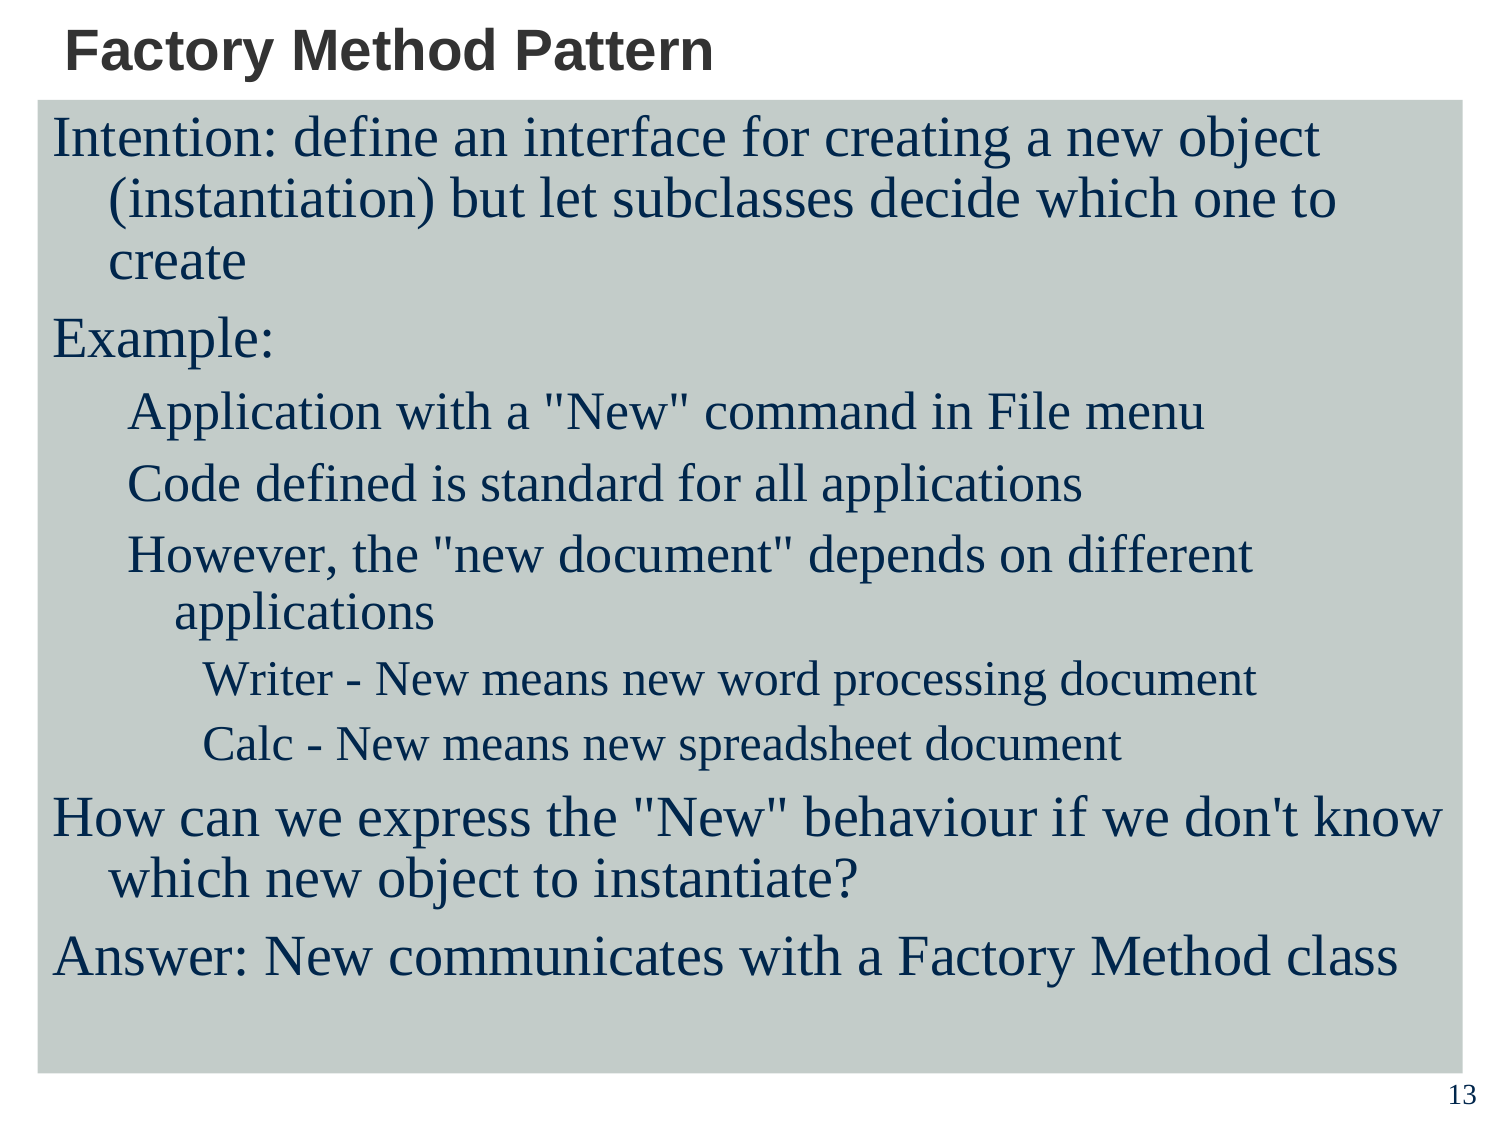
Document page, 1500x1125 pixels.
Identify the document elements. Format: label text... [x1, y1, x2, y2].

title Factory Method Pattern [50, 0, 1450, 91]
list Intention: define an interface for creating a new object (instantiation) but let subclasses decide which one to create Example: Application with a "New" command in File menu Code defined is standard for all applications However, the "new document" depends on different applications Writer - New means new word processing document Calc - New means new spreadsheet document How can we express the "New" behaviour if we don't know which new object to instantiate? Answer: New communicates with a Factory Method class [37, 99, 1463, 1074]
